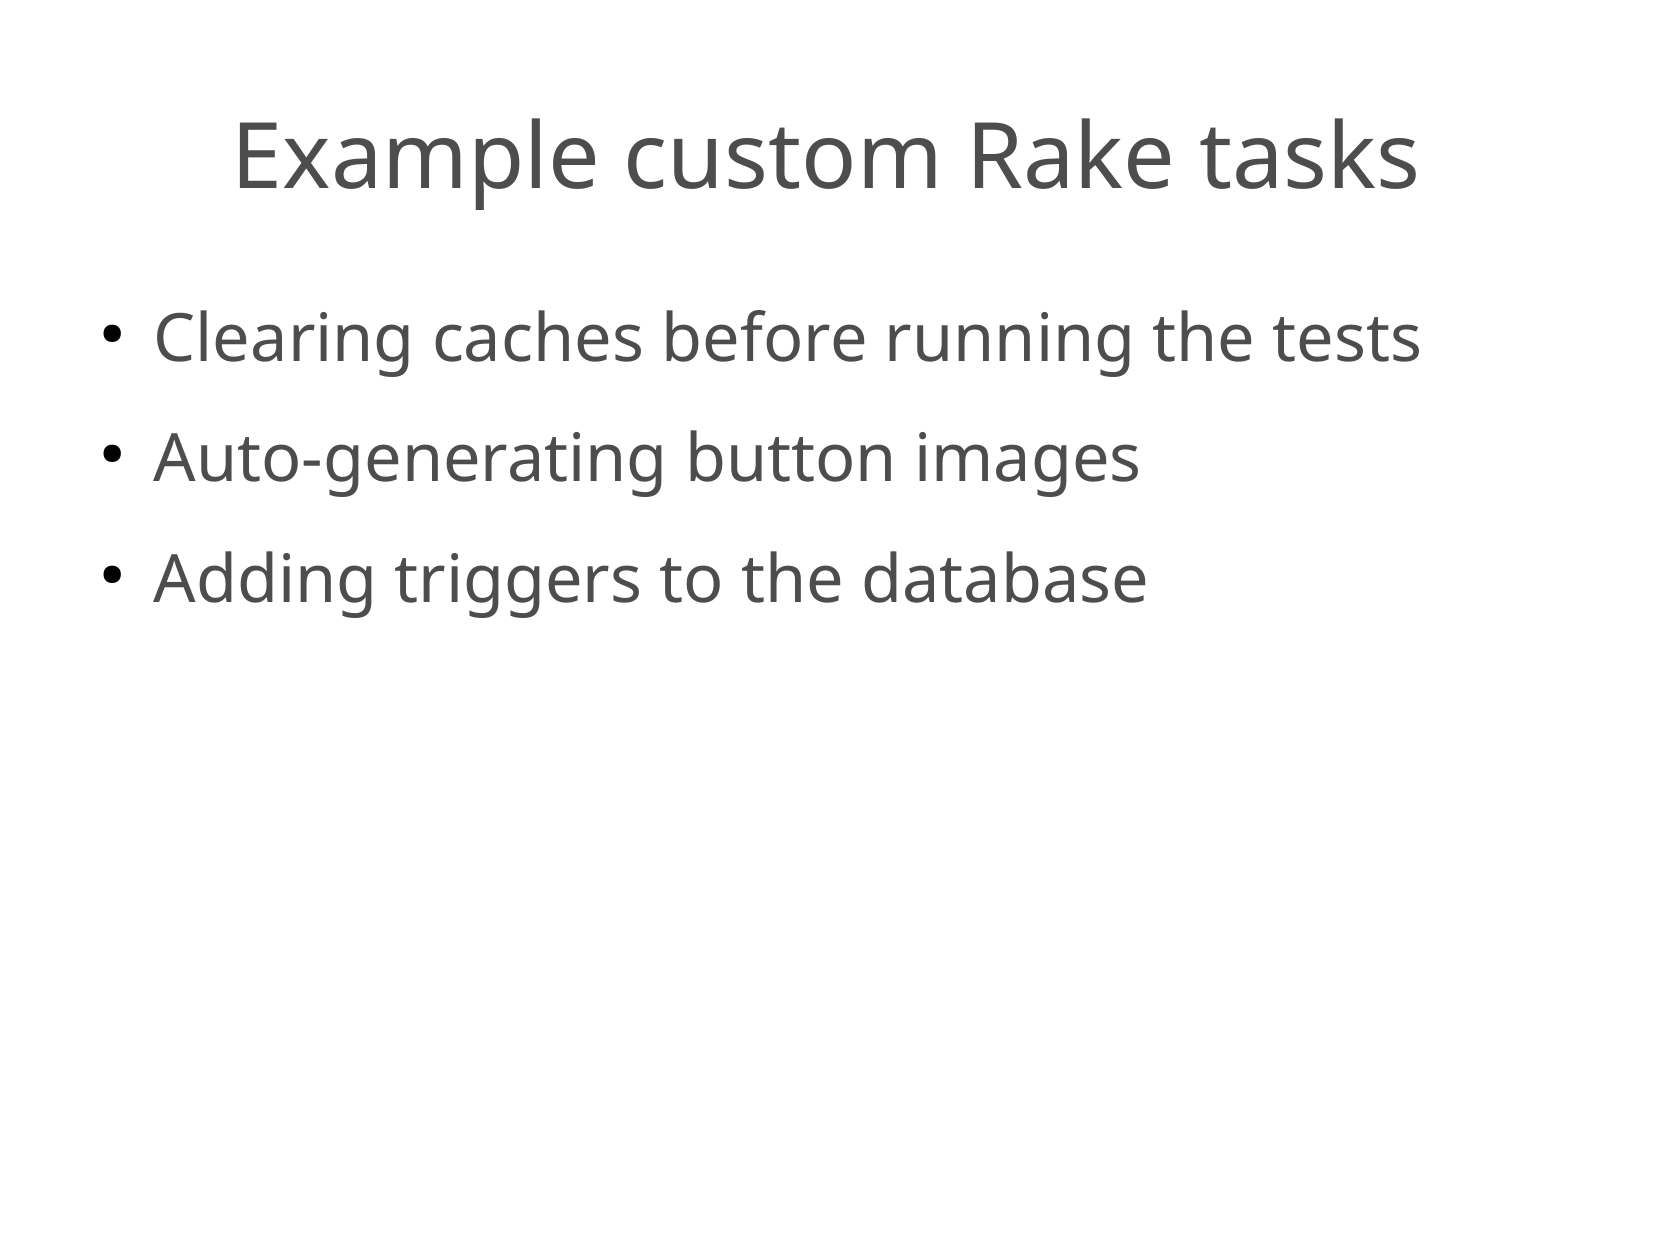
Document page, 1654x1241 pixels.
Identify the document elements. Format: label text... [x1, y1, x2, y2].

title Example custom Rake tasks [82, 49, 1571, 257]
list Clearing caches before running the tests Auto-generating button images Adding triggers to the database [82, 290, 1538, 1010]
